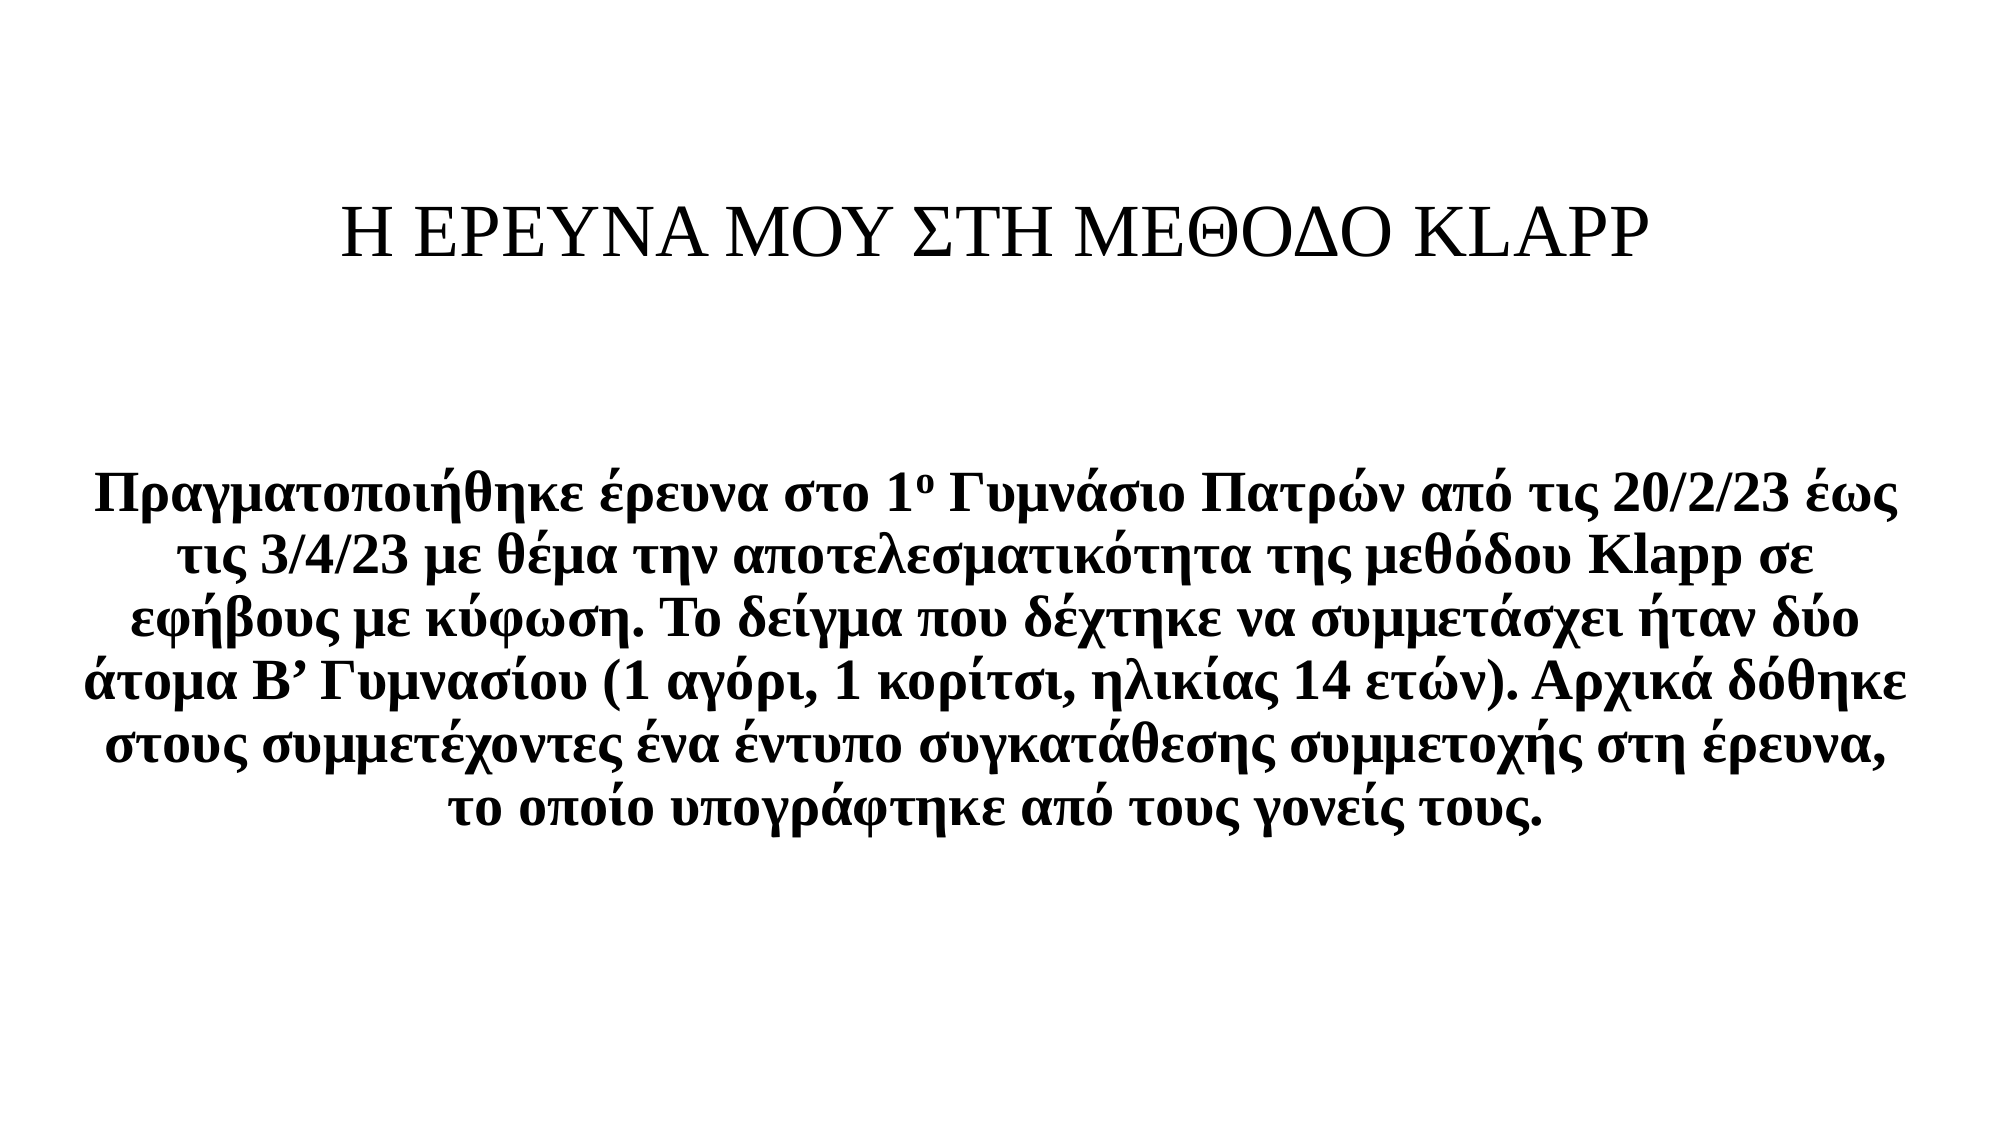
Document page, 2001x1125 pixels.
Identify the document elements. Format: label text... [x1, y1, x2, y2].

list Η ΕΡΕΥΝΑ ΜΟΥ ΣΤΗ ΜΕΘΟΔΟ KLAPP Πραγματοποιήθηκε έρευνα στο 1ο Γυμνάσιο Πατρών από τις 20/2/23 έως τις 3/4/23 με θέμα την αποτελεσματικότητα της μεθόδου Klapp σε εφήβους με κύφωση. Το δείγμα που δέχτηκε να συμμετάσχει ήταν δύο άτομα Β’ Γυμνασίου (1 αγόρι, 1 κορίτσι, ηλικίας 14 ετών). Αρχικά δόθηκε στους συμμετέχοντες ένα έντυπο συγκατάθεσης συμμετοχής στη έρευνα, το οποίο υπογράφτηκε από τους γονείς τους. [68, 93, 1928, 1069]
